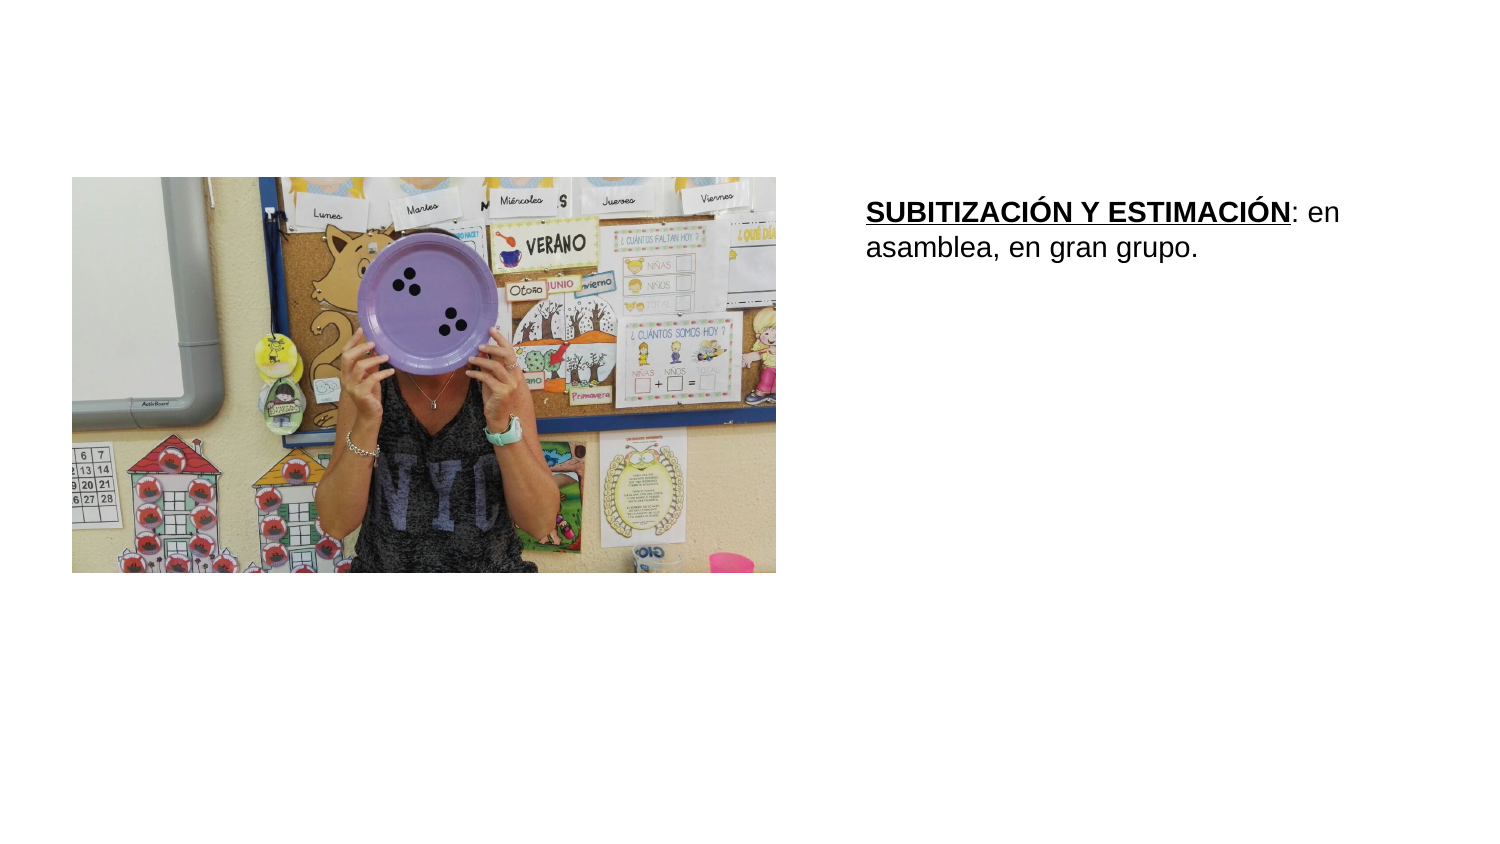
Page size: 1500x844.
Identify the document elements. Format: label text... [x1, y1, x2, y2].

picture [72, 177, 776, 573]
text_box SUBITIZACIÓN Y ESTIMACIÓN: en asamblea, en gran grupo. [850, 177, 1486, 319]
